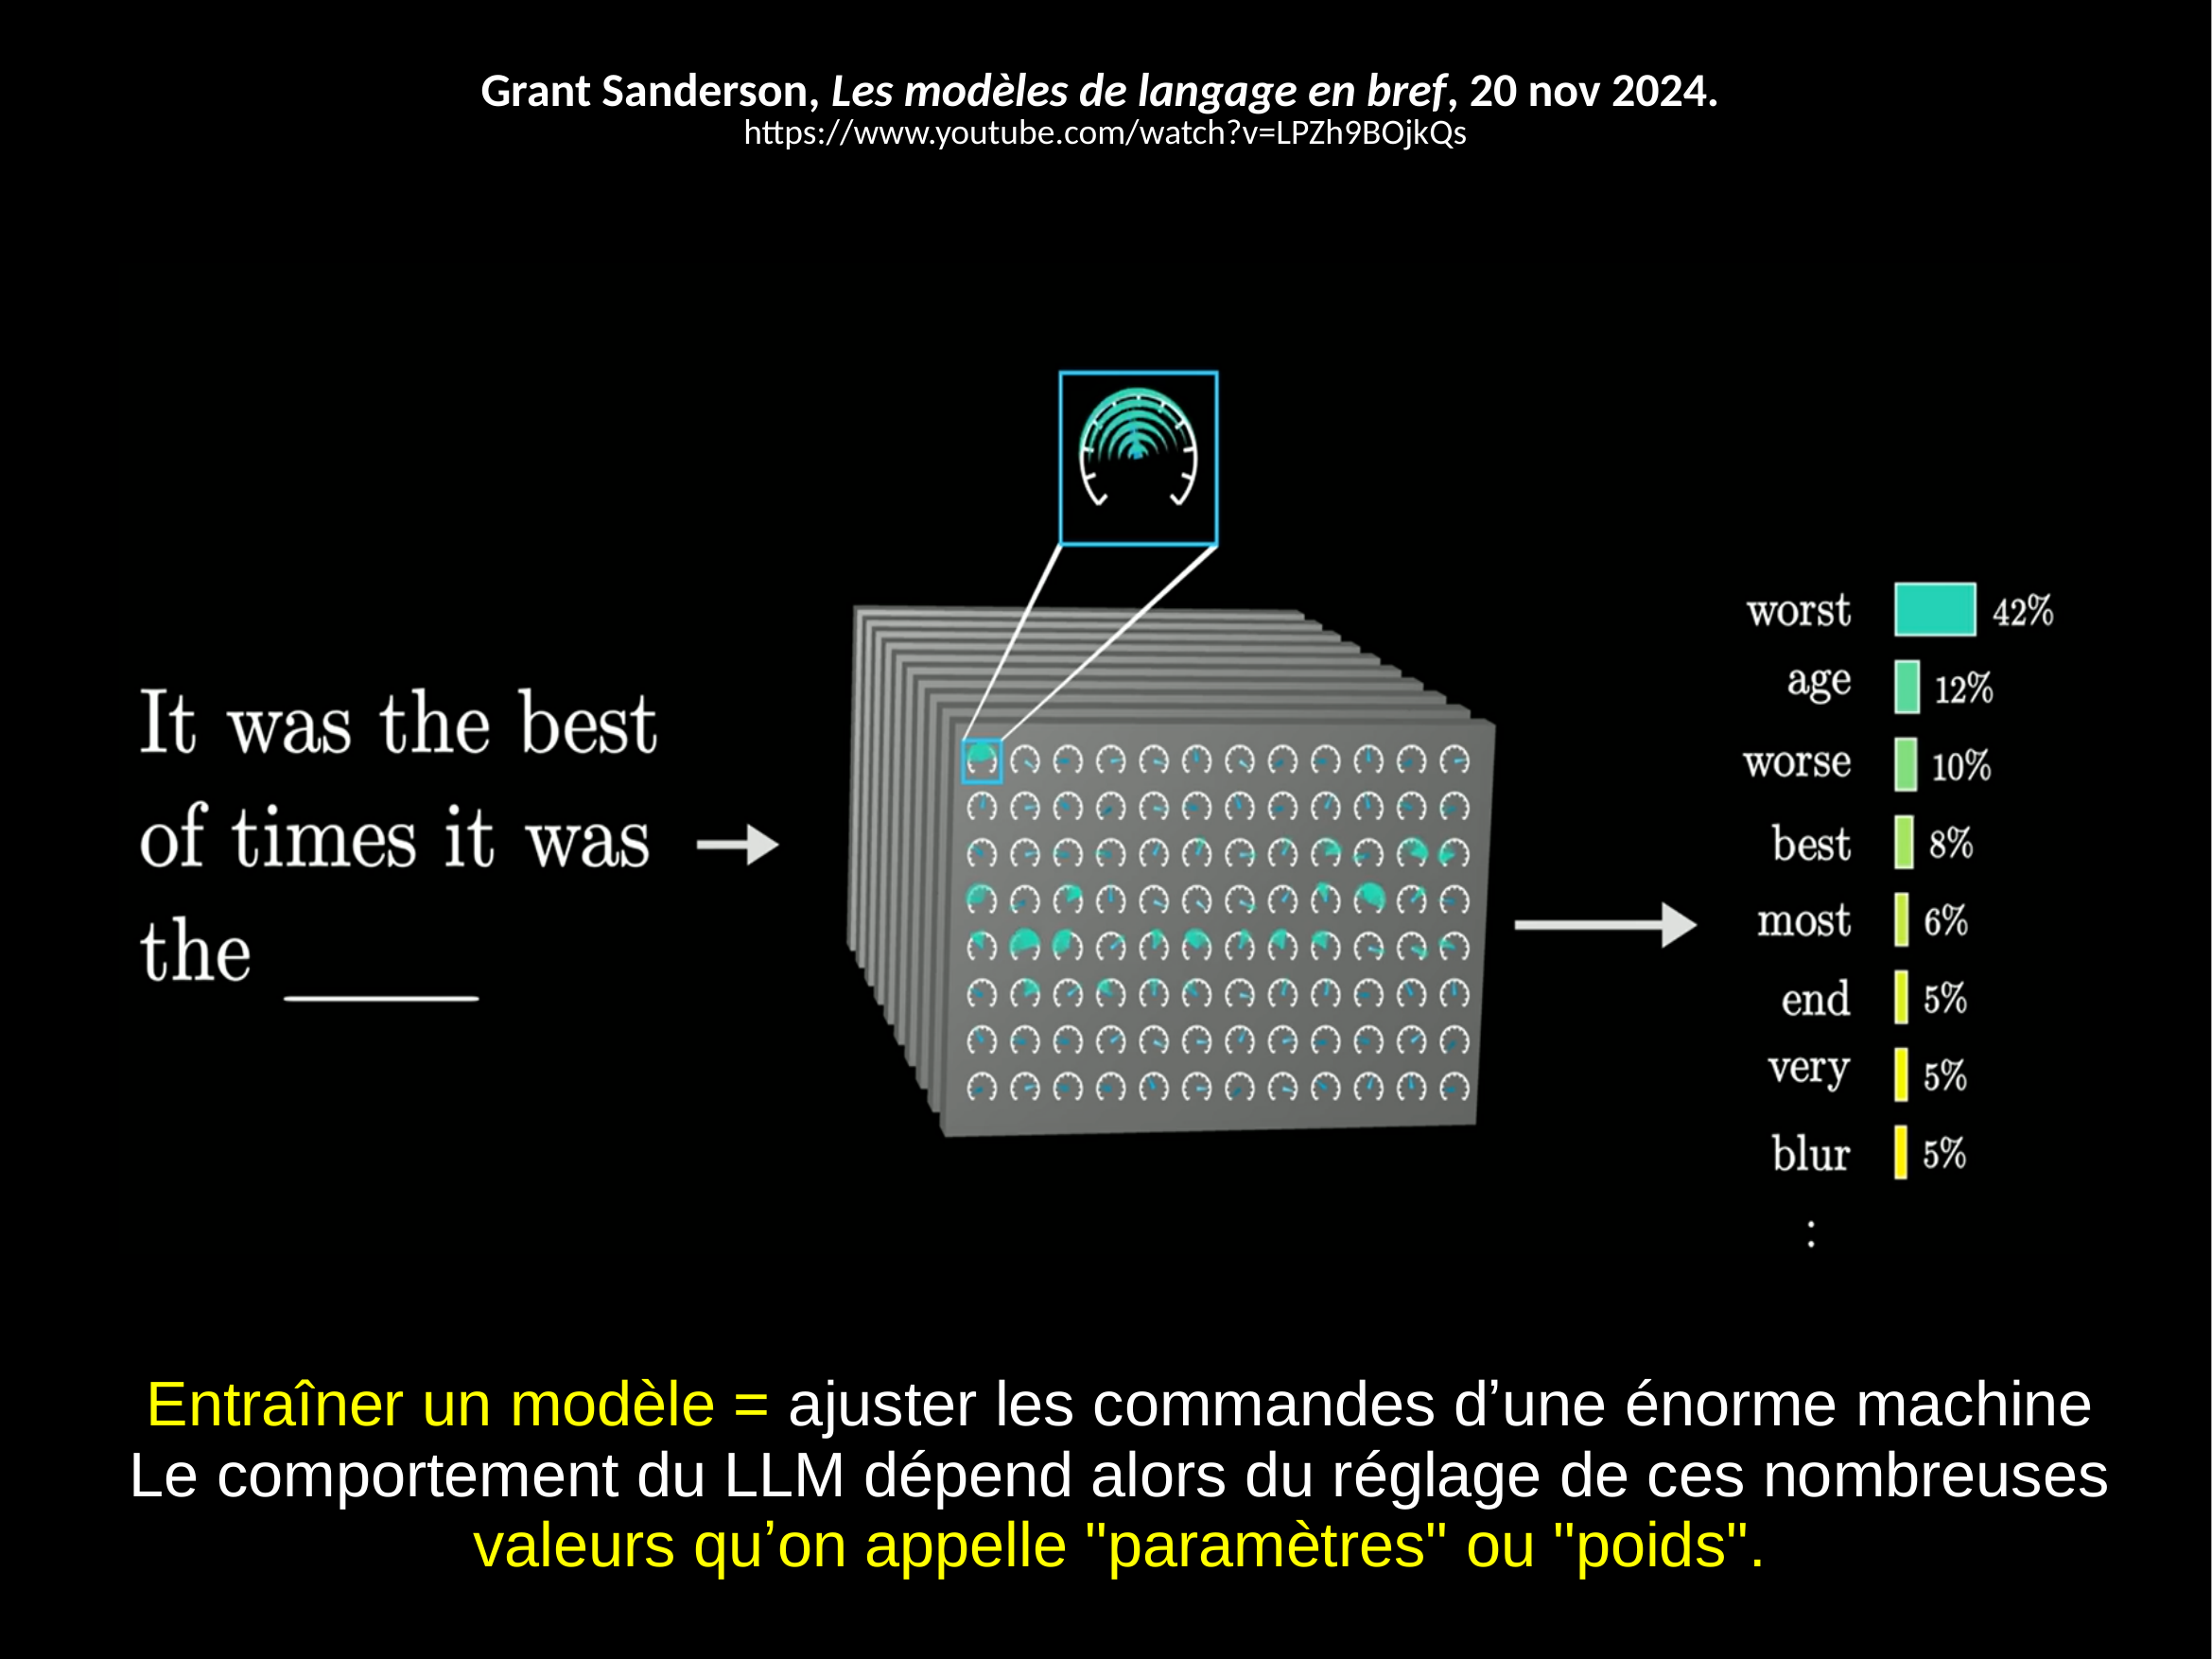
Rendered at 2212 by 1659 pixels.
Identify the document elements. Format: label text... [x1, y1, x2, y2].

text_box Entraîner un modèle = ajuster les commandes dʼune énorme machine Le comportement du LLM dépend alors du réglage de ces nombreuses valeurs quʼon appelle "paramètres" ou "poids". [39, 1316, 2202, 1633]
title Grant Sanderson, Les modèles de langage en bref, 20 nov 2024. https://www.youtube.com/watch?v=LPZh9BOjkQs [110, 13, 2101, 211]
picture [118, 263, 2080, 1254]
